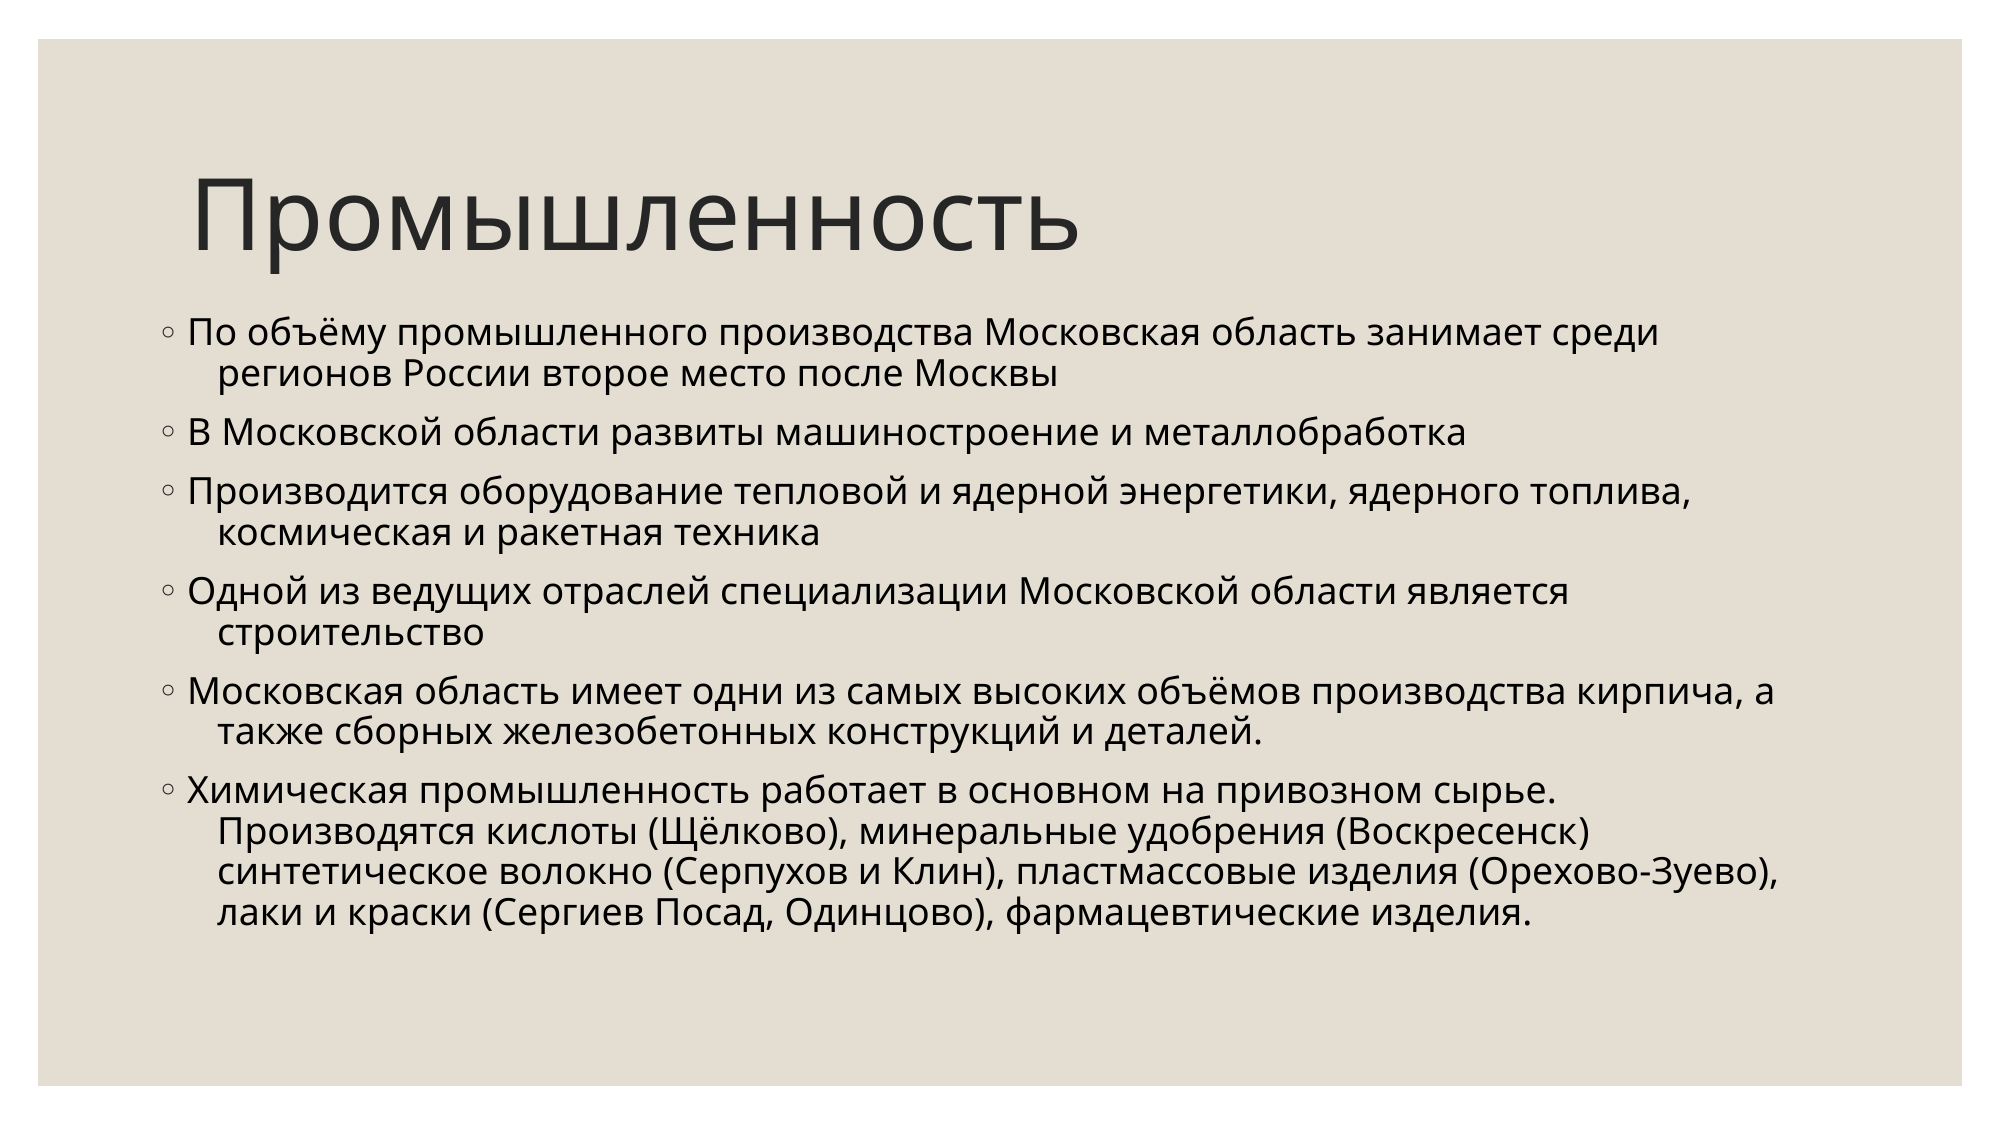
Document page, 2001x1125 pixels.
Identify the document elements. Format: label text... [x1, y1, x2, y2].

list По объёму промышленного производства Московская область занимает среди регионов России второе место после Москвы В Московской области развиты машиностроение и металлобработка Производится оборудование тепловой и ядерной энергетики, ядерного топлива, космическая и ракетная техника Одной из ведущих отраслей специализации Московской области является строительство Московская область имеет одни из самых высоких объёмов производства кирпича, а также сборных железобетонных конструкций и деталей. Химическая промышленность работает в основном на привозном сырье. Производятся кислоты (Щёлково), минеральные удобрения (Воскресенск) синтетическое волокно (Серпухов и Клин), пластмассовые изделия (Орехово-Зуево), лаки и краски (Сергиев Посад, Одинцово), фармацевтические изделия. [142, 306, 1826, 991]
title Промышленность [174, 105, 1825, 306]
